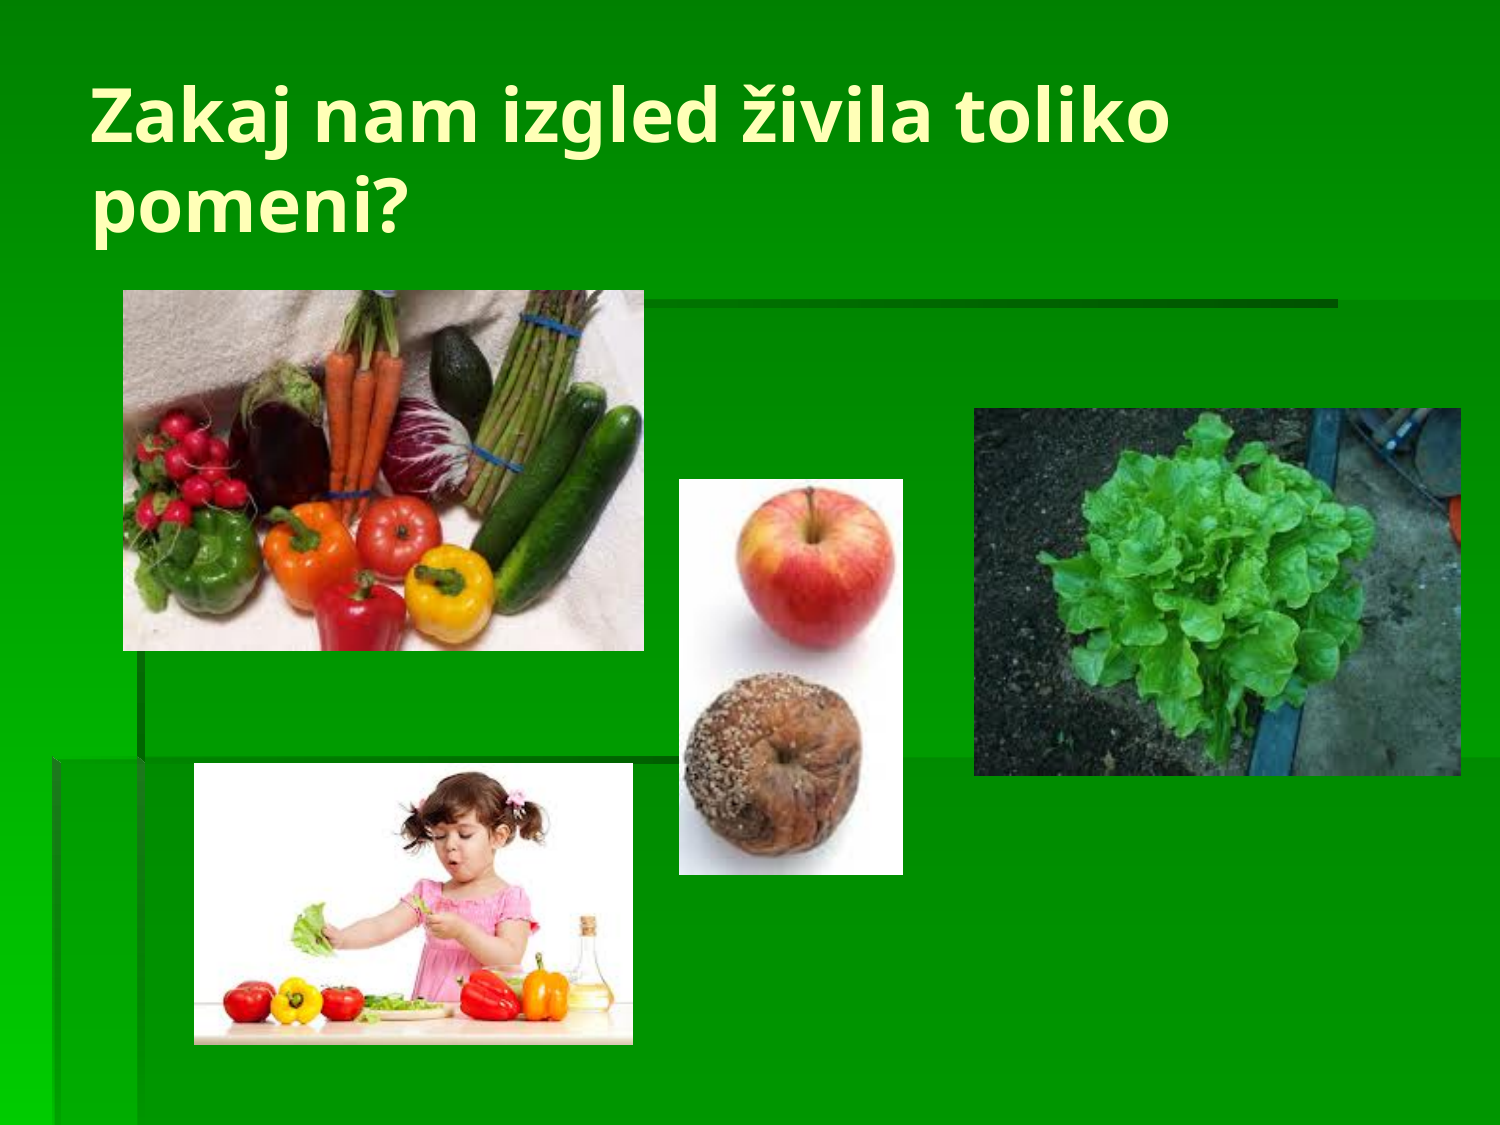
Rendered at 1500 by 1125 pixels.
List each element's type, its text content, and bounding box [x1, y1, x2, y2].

picture [123, 290, 644, 651]
picture [974, 408, 1461, 776]
title Zakaj nam izgled živila toliko pomeni? [75, 40, 1451, 275]
picture [679, 479, 903, 875]
picture [194, 763, 633, 1045]
